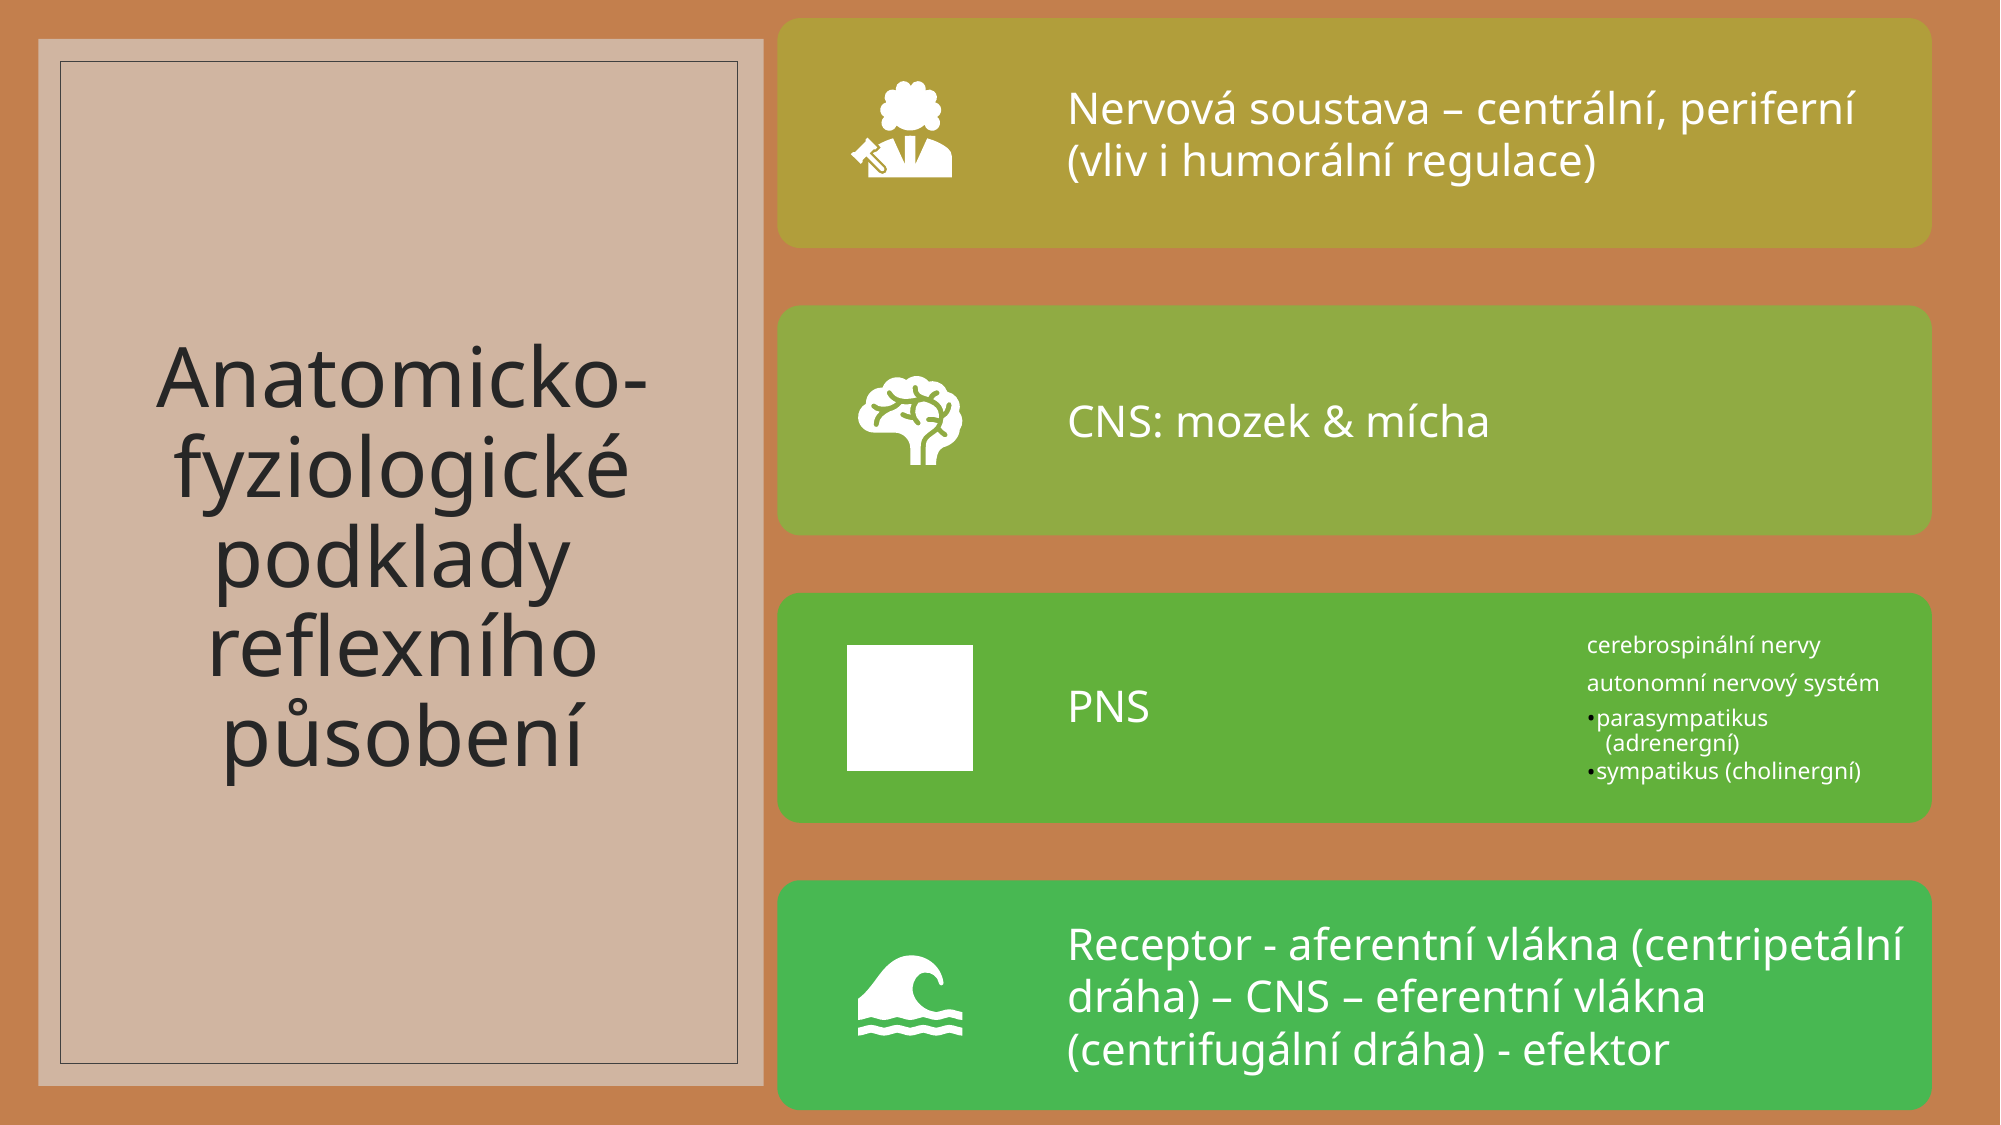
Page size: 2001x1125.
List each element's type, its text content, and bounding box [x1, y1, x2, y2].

text_box [0, 0, 2000, 1125]
text_box Nervová soustava – centrální, periferní (vliv i humorální regulace) [1042, 18, 1932, 249]
title Anatomicko-fyziologické podklady reflexního působení [94, 91, 712, 1029]
text_box cerebrospinální nervy autonomní nervový systém parasympatikus (adrenergní) sympatikus (cholinergní) [1562, 592, 1932, 823]
text_box Receptor - aferentní vlákna (centripetální dráha) – CNS – eferentní vlákna (centrifugální dráha) - efektor [1042, 880, 1932, 1111]
text_box PNS [1042, 592, 1562, 823]
text_box CNS: mozek & mícha [1042, 305, 1932, 536]
